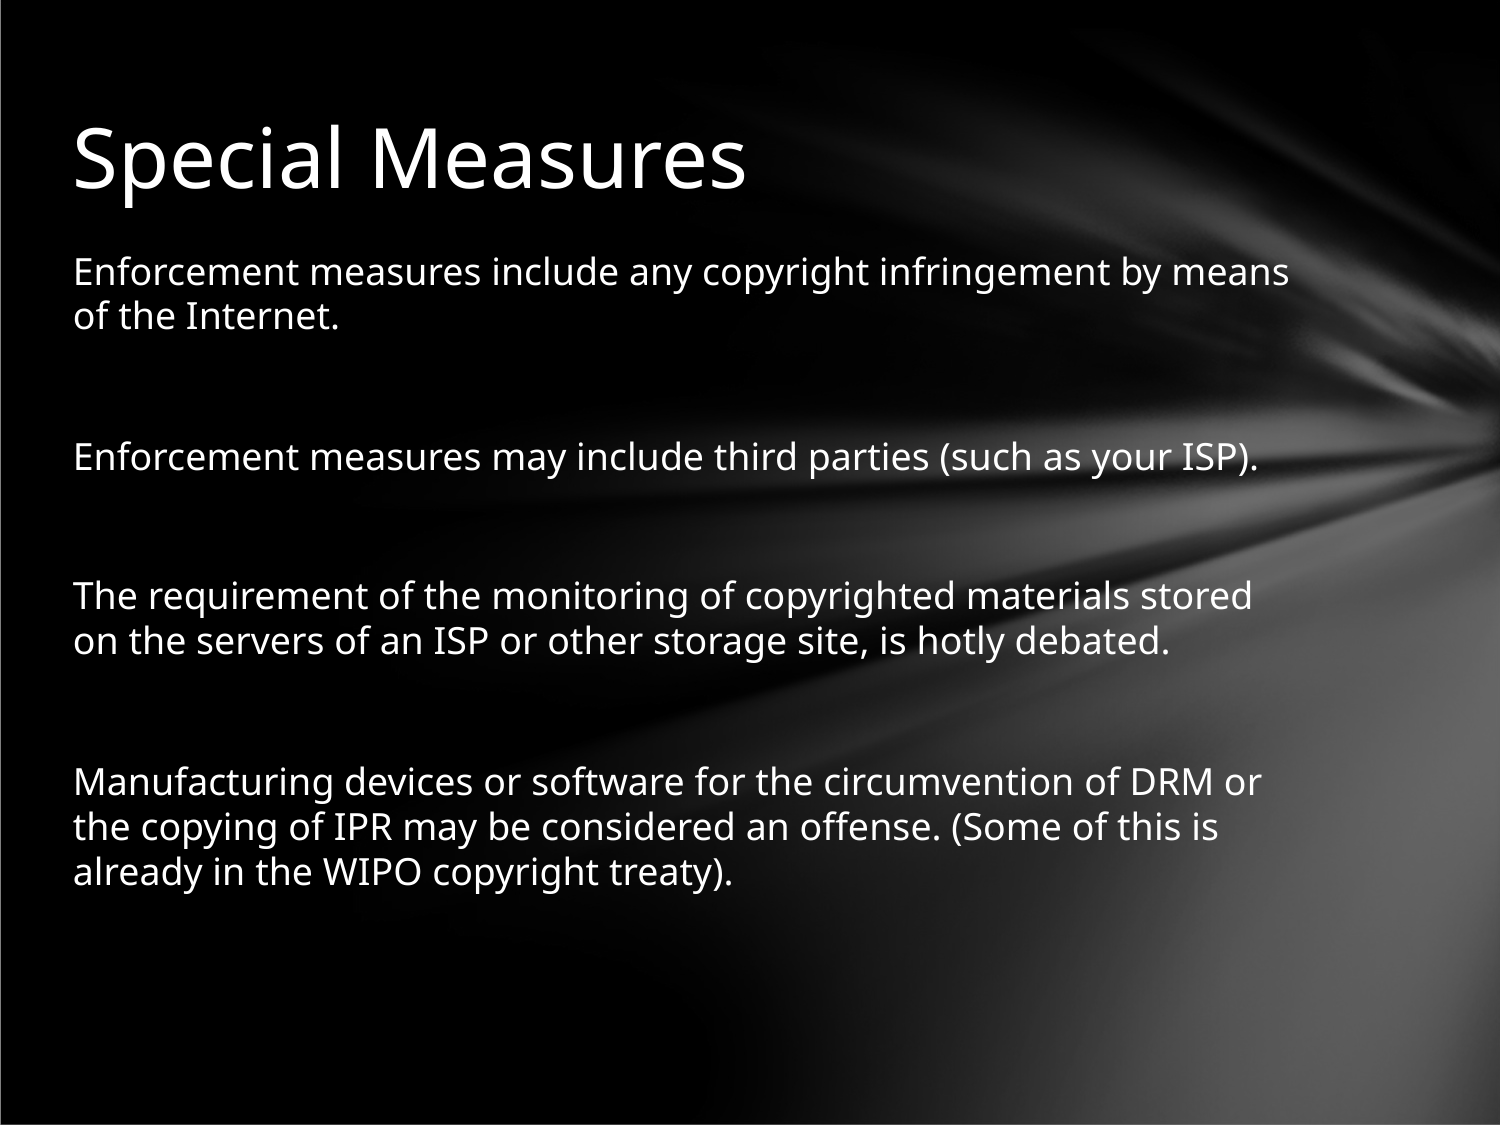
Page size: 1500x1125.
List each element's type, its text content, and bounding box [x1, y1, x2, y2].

picture [0, 0, 1500, 1125]
list Enforcement measures include any copyright infringement by means of the Internet. Enforcement measures may include third parties (such as your ISP). The requirement of the monitoring of copyrighted materials stored on the servers of an ISP or other storage site, is hotly debated. Manufacturing devices or software for the circumvention of DRM or the copying of IPR may be considered an offense. (Some of this is already in the WIPO copyright treaty). [57, 240, 1318, 1040]
title Special Measures [57, 37, 1318, 213]
